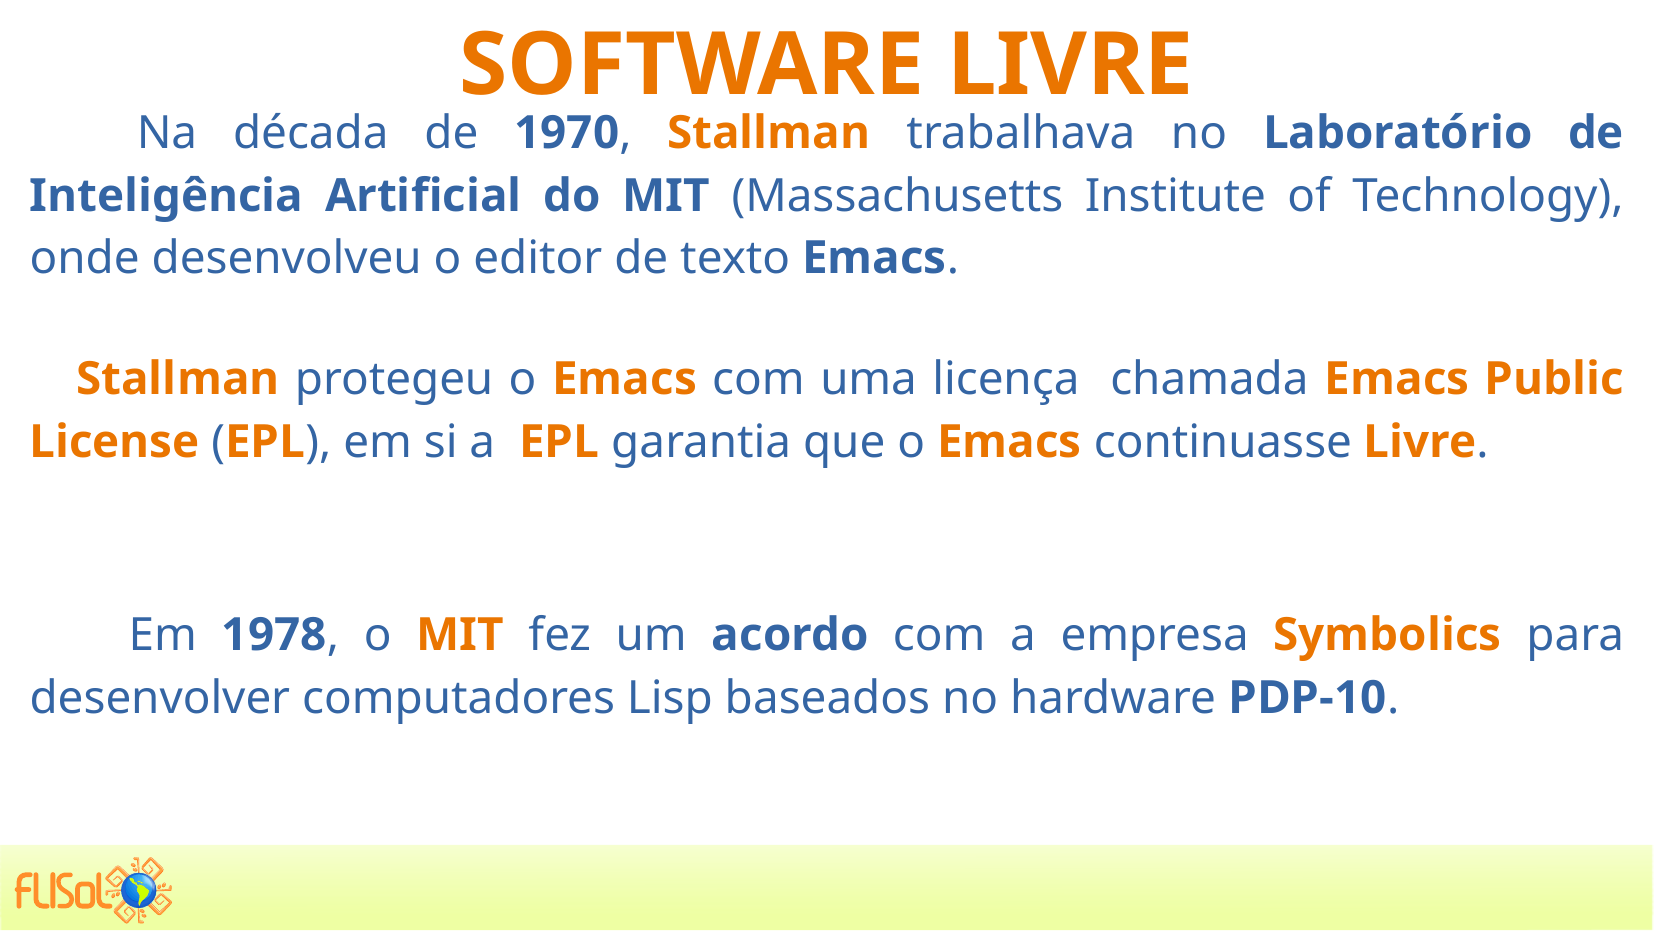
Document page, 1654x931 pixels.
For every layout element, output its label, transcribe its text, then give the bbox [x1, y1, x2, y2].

text_box SOFTWARE LIVRE [29, 11, 1625, 110]
text_box Em 1978, o MIT fez um acordo com a empresa Symbolics para desenvolver computadores Lisp baseados no hardware PDP-10. [29, 612, 1625, 716]
text_box Stallman protegeu o Emacs com uma licença chamada Emacs Public License (EPL), em si a EPL garantia que o Emacs continuasse Livre. [29, 356, 1625, 460]
text_box [0, 844, 1654, 931]
text_box Na década de 1970, Stallman trabalhava no Laboratório de Inteligência Artificial do MIT (Massachusetts Institute of Technology), onde desenvolveu o editor de texto Emacs. [29, 115, 1625, 271]
